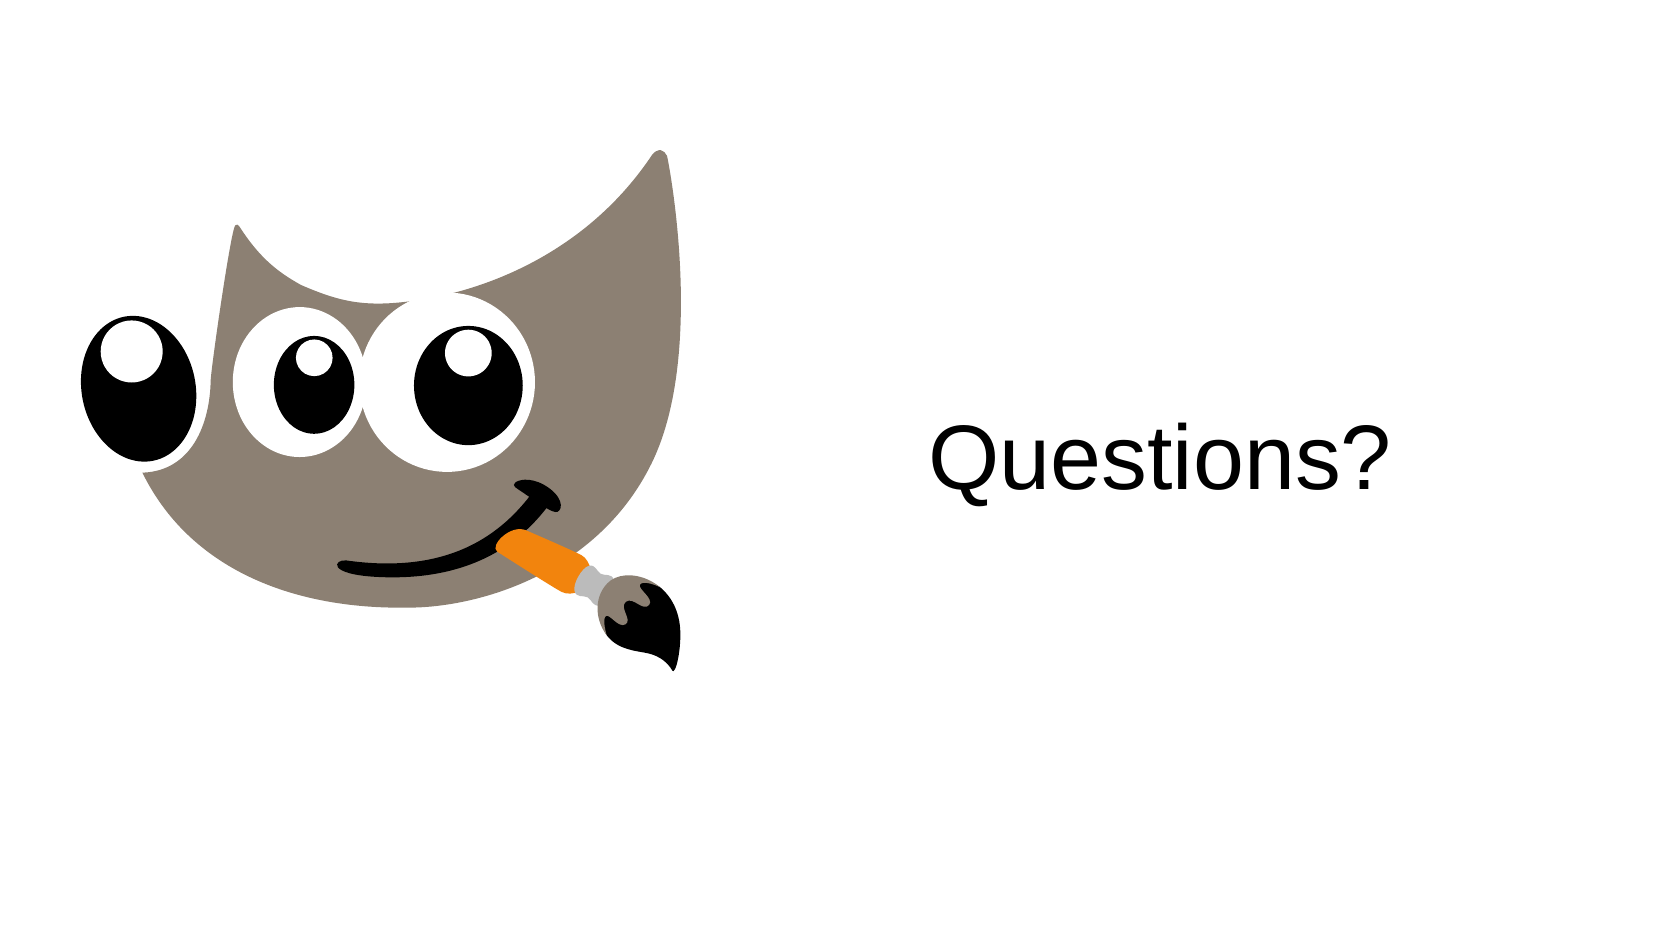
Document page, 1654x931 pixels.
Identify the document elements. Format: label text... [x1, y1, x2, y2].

title Questions? [750, 157, 1571, 759]
